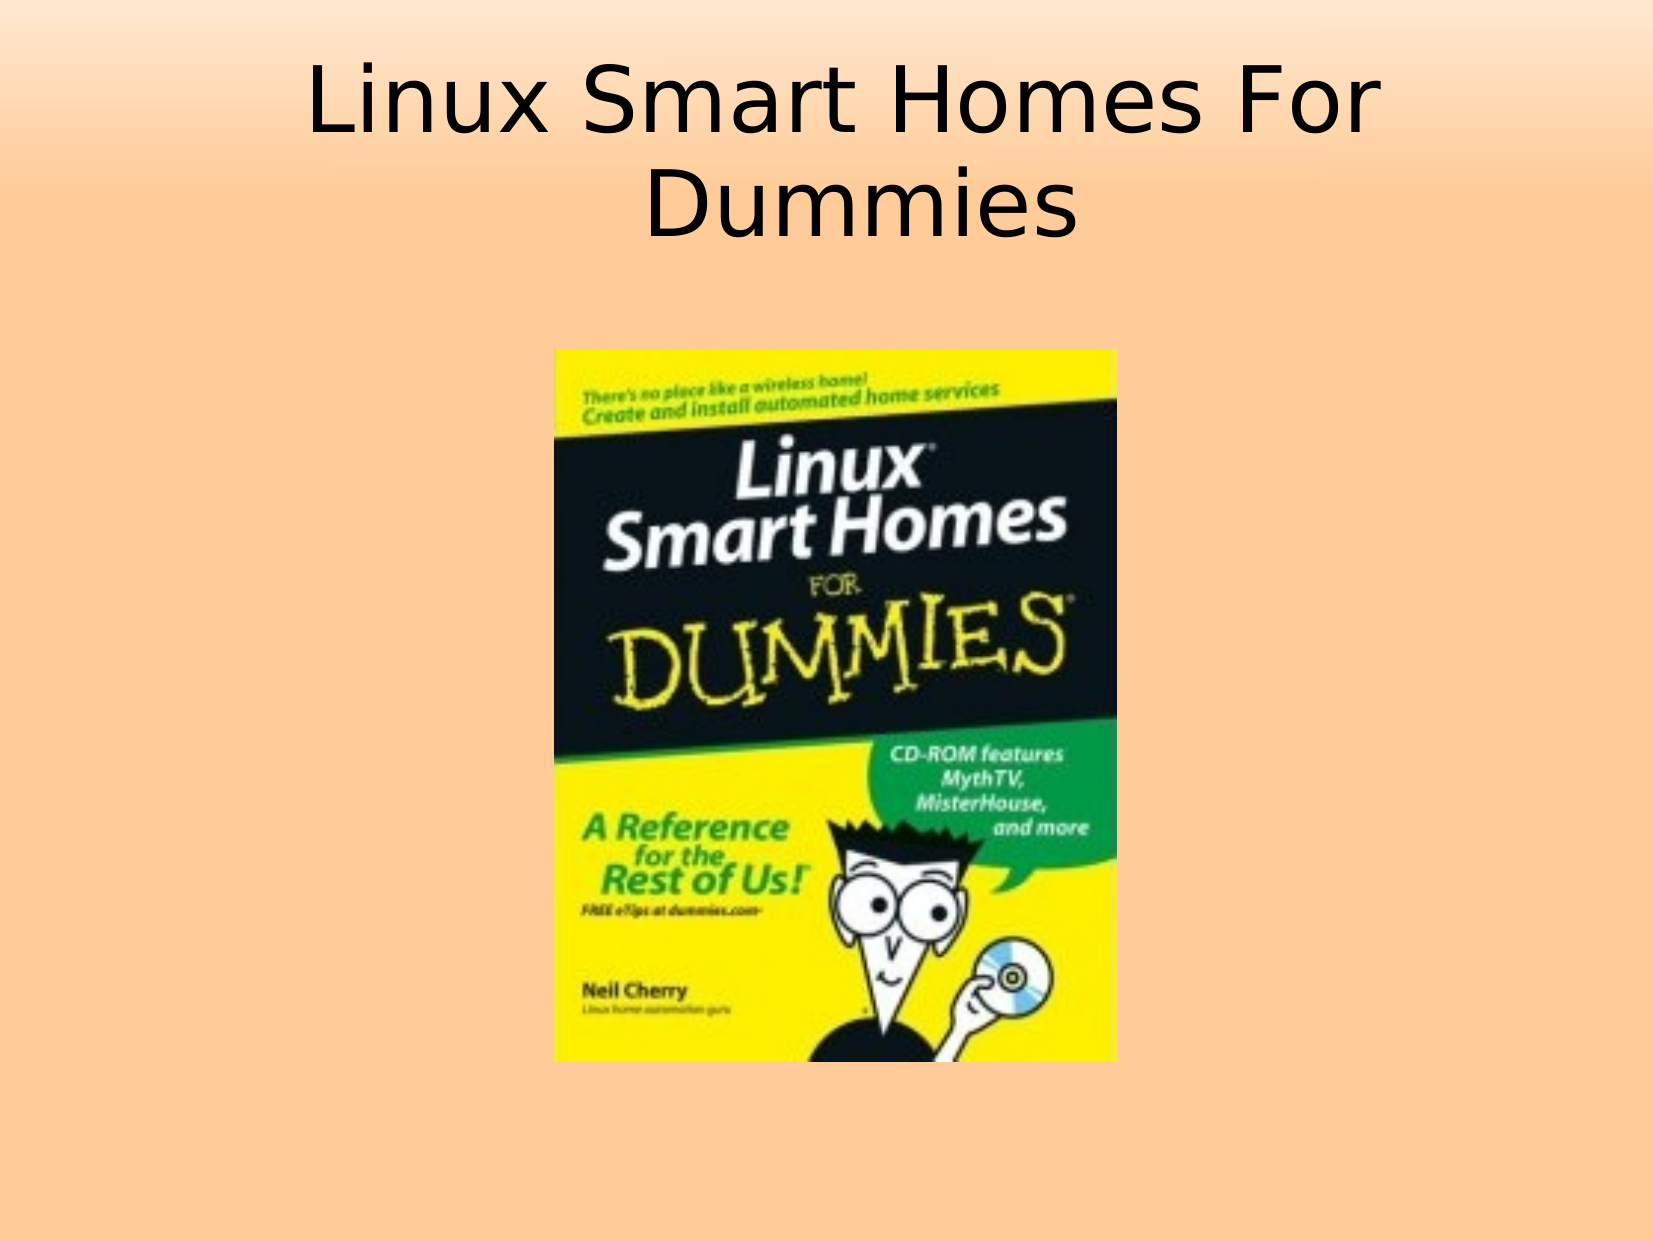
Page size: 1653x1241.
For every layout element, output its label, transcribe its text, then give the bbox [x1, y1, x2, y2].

picture [0, 0, 1653, 188]
title Linux Smart Homes For Dummies [82, 47, 1570, 260]
chart [82, 290, 1570, 1109]
